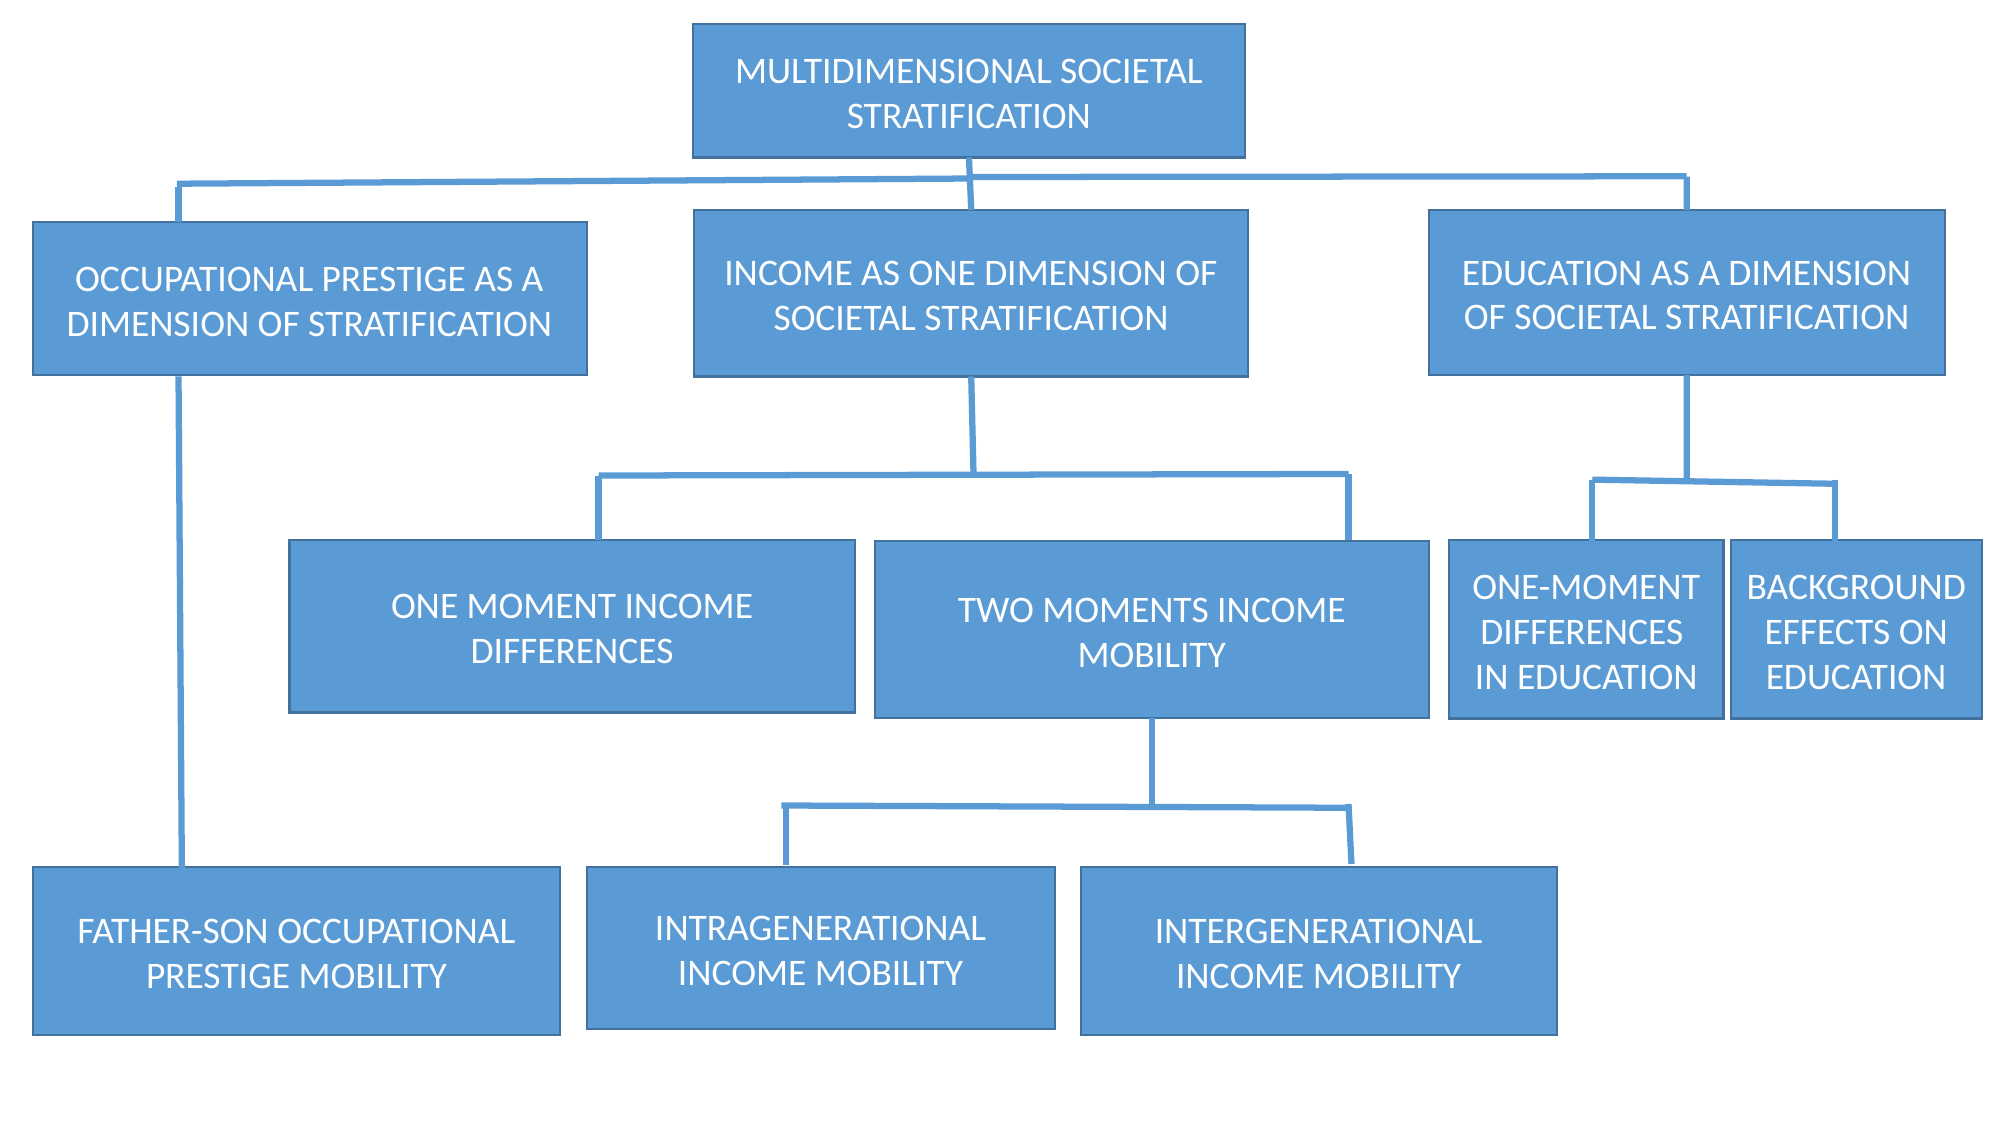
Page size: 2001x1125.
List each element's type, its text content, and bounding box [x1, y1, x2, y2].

text_box INCOME AS ONE DIMENSION OF SOCIETAL STRATIFICATION [694, 210, 1248, 376]
text_box TWO MOMENTS INCOME MOBILITY [875, 541, 1429, 718]
text_box OCCUPATIONAL PRESTIGE AS A DIMENSION OF STRATIFICATION [33, 222, 587, 375]
text_box INTRAGENERATIONAL INCOME MOBILITY [587, 867, 1055, 1029]
text_box ONE-MOMENT DIFFERENCES IN EDUCATION [1449, 540, 1724, 719]
text_box INTERGENERATIONAL INCOME MOBILITY [1081, 867, 1557, 1035]
text_box BACKGROUND EFFECTS ON EDUCATION [1731, 540, 1982, 719]
text_box MULTIDIMENSIONAL SOCIETAL STRATIFICATION [693, 24, 1245, 158]
text_box FATHER-SON OCCUPATIONAL PRESTIGE MOBILITY [33, 867, 560, 1035]
text_box EDUCATION AS A DIMENSION OF SOCIETAL STRATIFICATION [1429, 210, 1945, 375]
text_box ONE MOMENT INCOME DIFFERENCES [289, 540, 855, 713]
